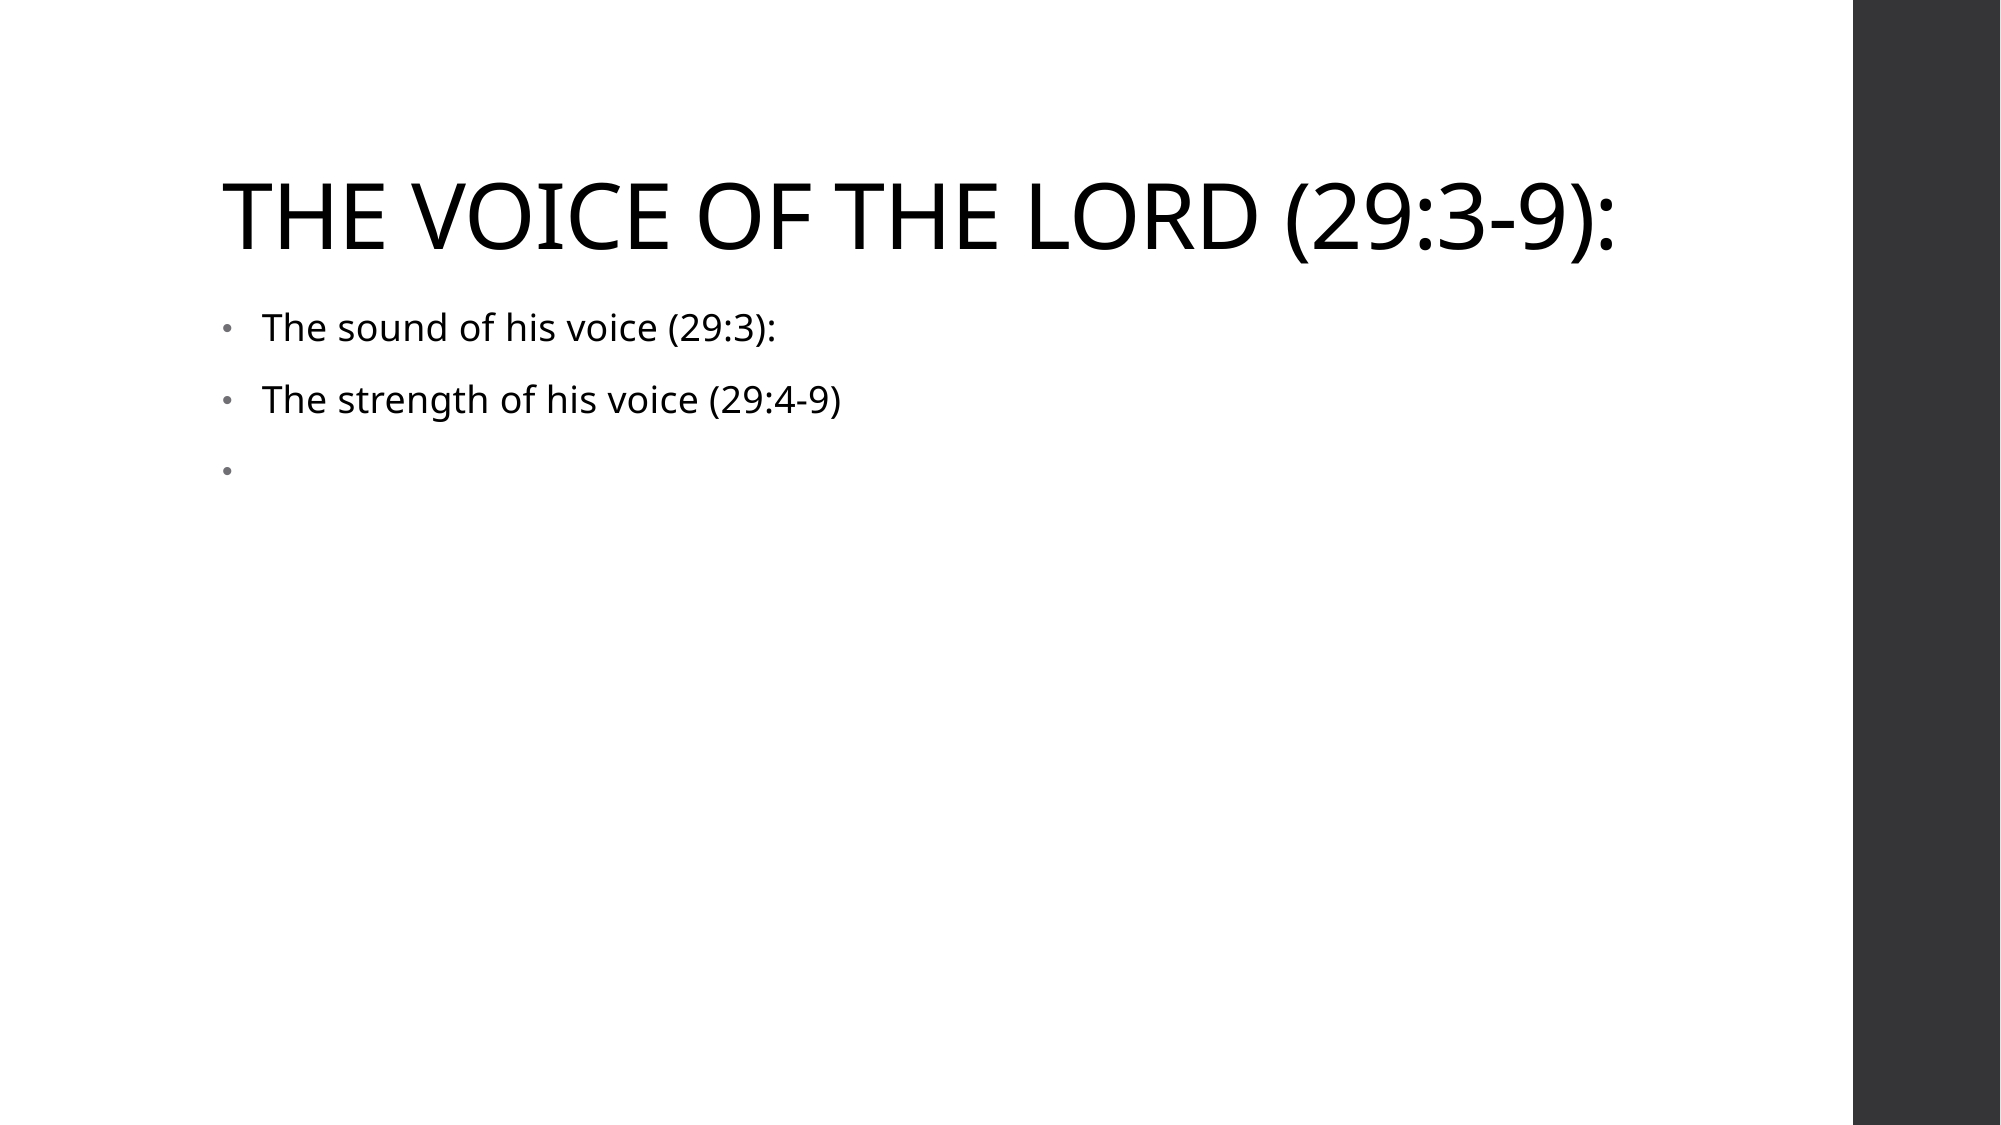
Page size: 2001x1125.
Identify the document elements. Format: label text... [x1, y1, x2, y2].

list The sound of his voice (29:3): The strength of his voice (29:4-9) [206, 299, 1617, 1014]
title THE VOICE OF THE LORD (29:3-9): [206, 60, 1797, 278]
